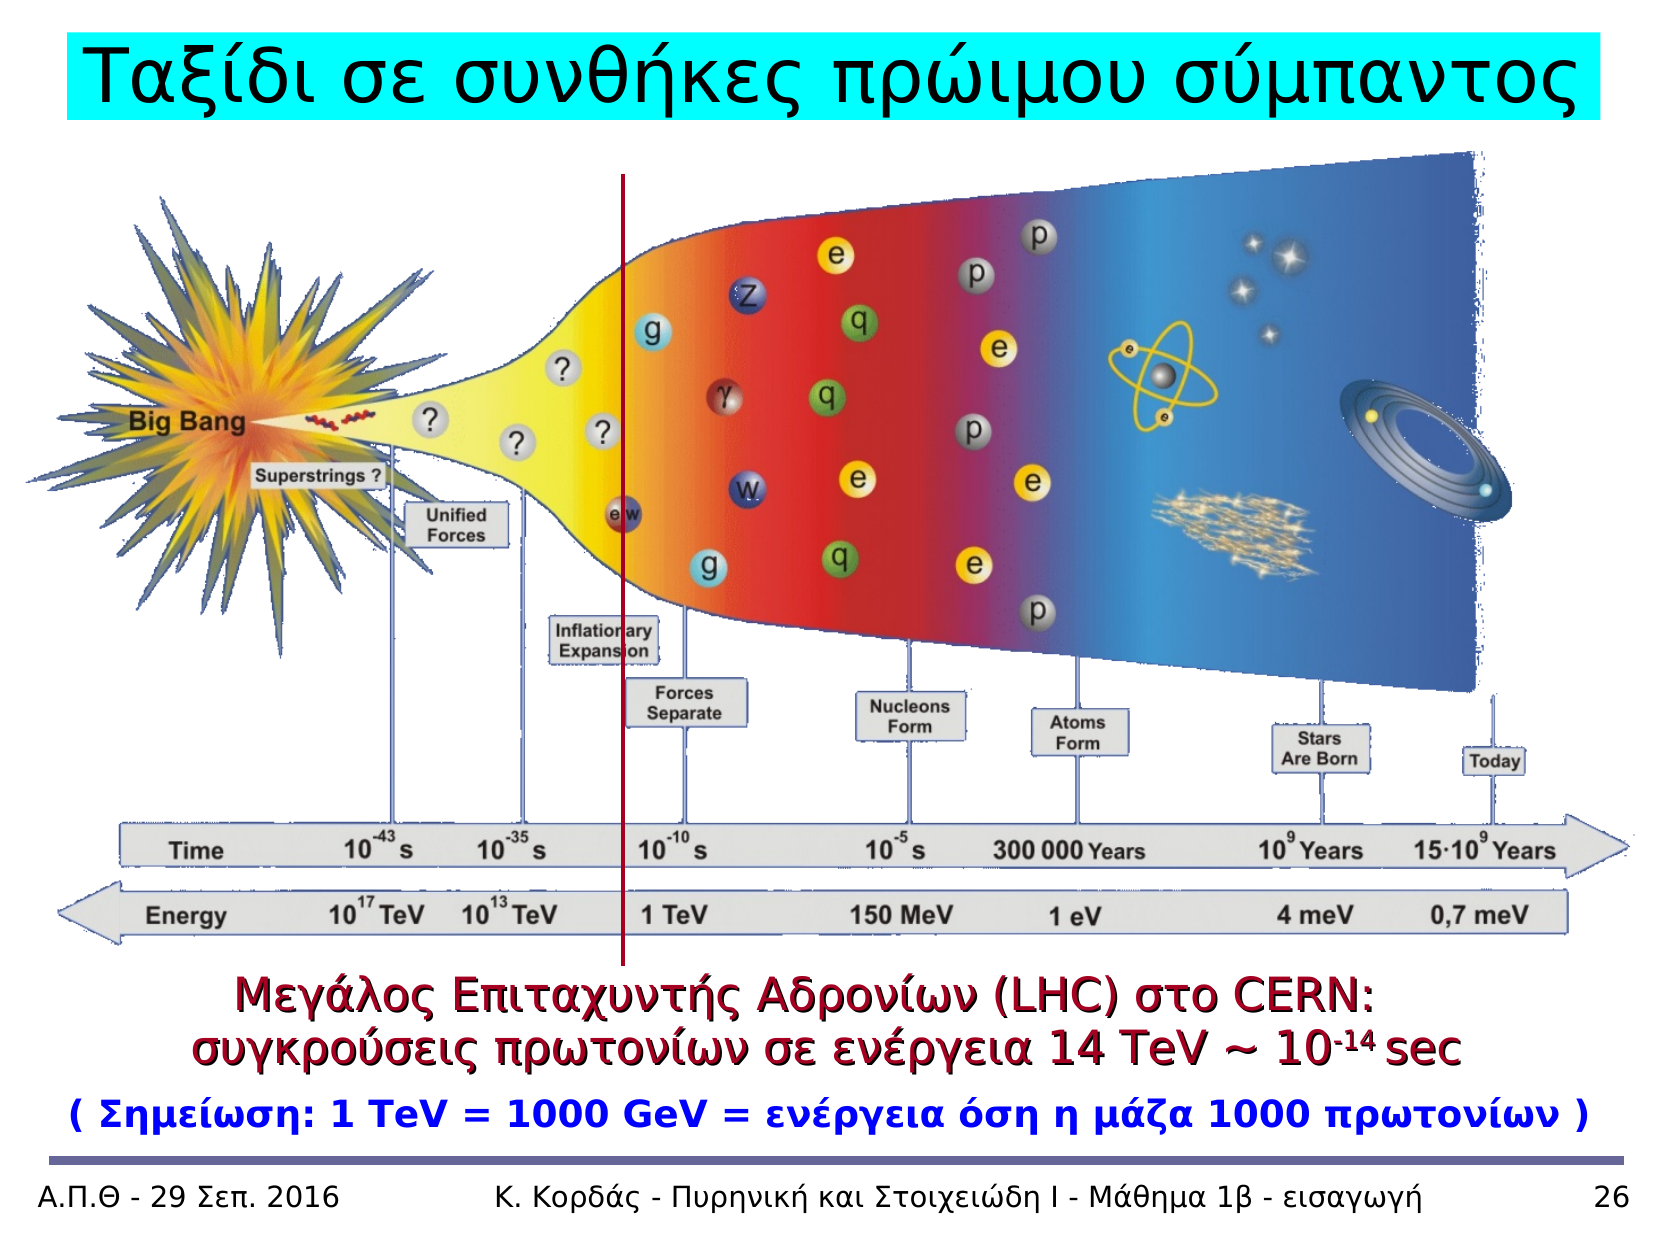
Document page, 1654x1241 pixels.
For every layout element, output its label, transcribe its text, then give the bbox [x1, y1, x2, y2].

title Ταξίδι σε συνθήκες πρώιμου σύμπαντος [67, 32, 1601, 116]
text_box ( Σημείωση: 1 TeV = 1000 GeV = ενέργεια όση η μάζα 1000 πρωτονίων ) [52, 1085, 1608, 1145]
picture [21, 116, 1654, 972]
